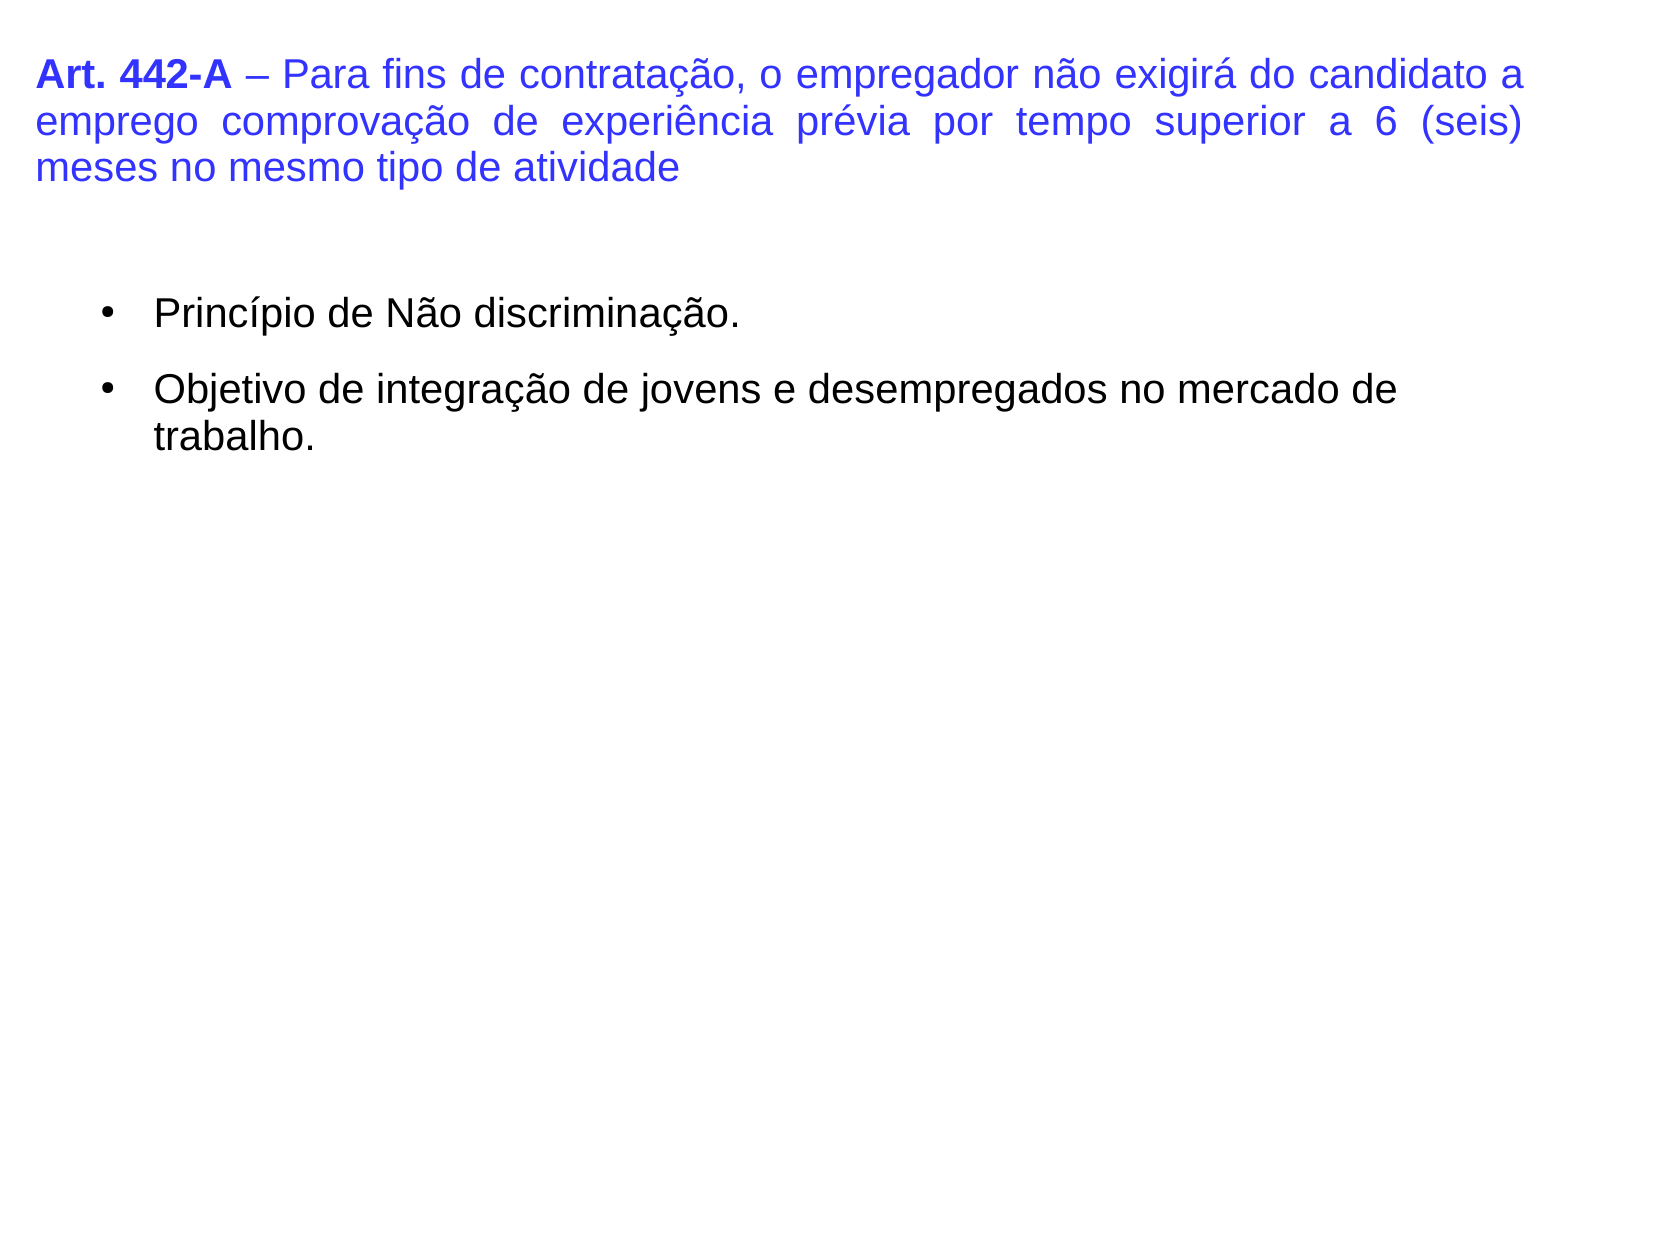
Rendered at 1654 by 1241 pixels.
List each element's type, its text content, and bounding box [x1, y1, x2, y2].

title Art. 442-A – Para fins de contratação, o empregador não exigirá do candidato a emprego comprovação de experiência prévia por tempo superior a 6 (seis) meses no mesmo tipo de atividade [35, 17, 1524, 225]
list Princípio de Não discriminação. Objetivo de integração de jovens e desempregados no mercado de trabalho. [82, 290, 1571, 1010]
